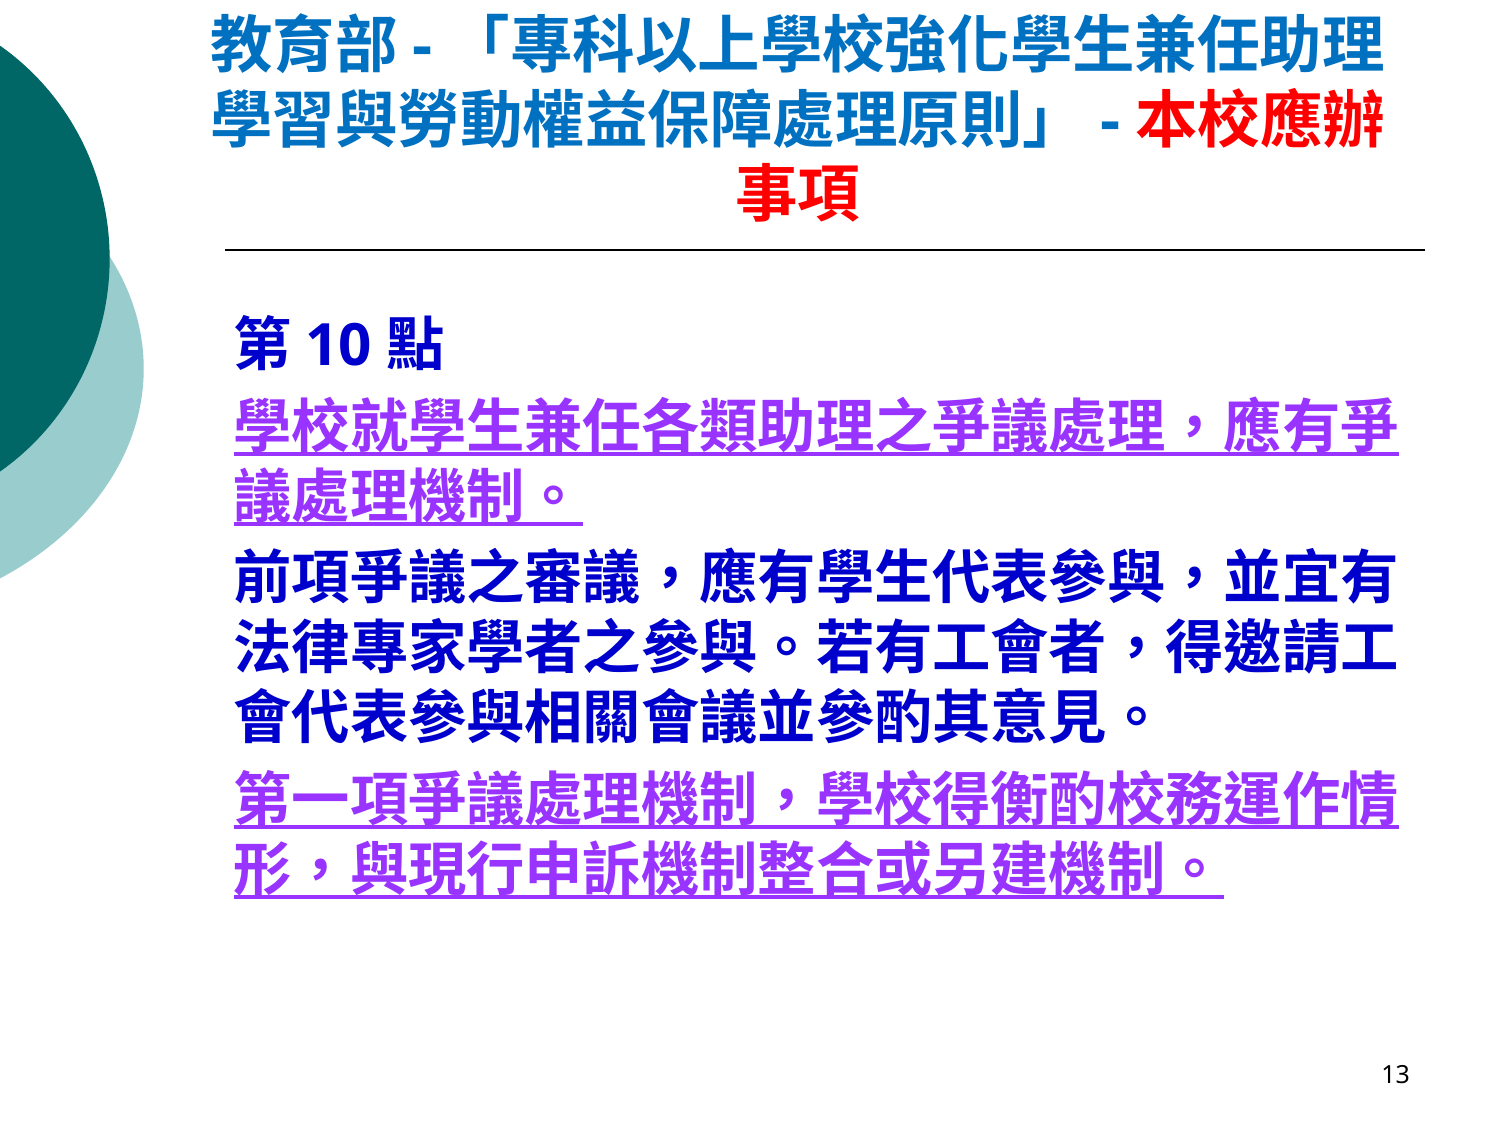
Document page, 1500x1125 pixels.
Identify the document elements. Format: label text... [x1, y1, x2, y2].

list 第10點 學校就學生兼任各類助理之爭議處理，應有爭議處理機制。 前項爭議之審議，應有學生代表參與，並宜有法律專家學者之參與。若有工會者，得邀請工會代表參與相關會議並參酌其意見。 第一項爭議處理機制，學校得衡酌校務運作情形，與現行申訴機制整合或另建機制。 [218, 299, 1447, 975]
title 教育部-「專科以上學校強化學生兼任助理學習與勞動權益保障處理原則」-本校應辦事項 [171, 49, 1425, 237]
slide_number <number> [1074, 1025, 1425, 1100]
